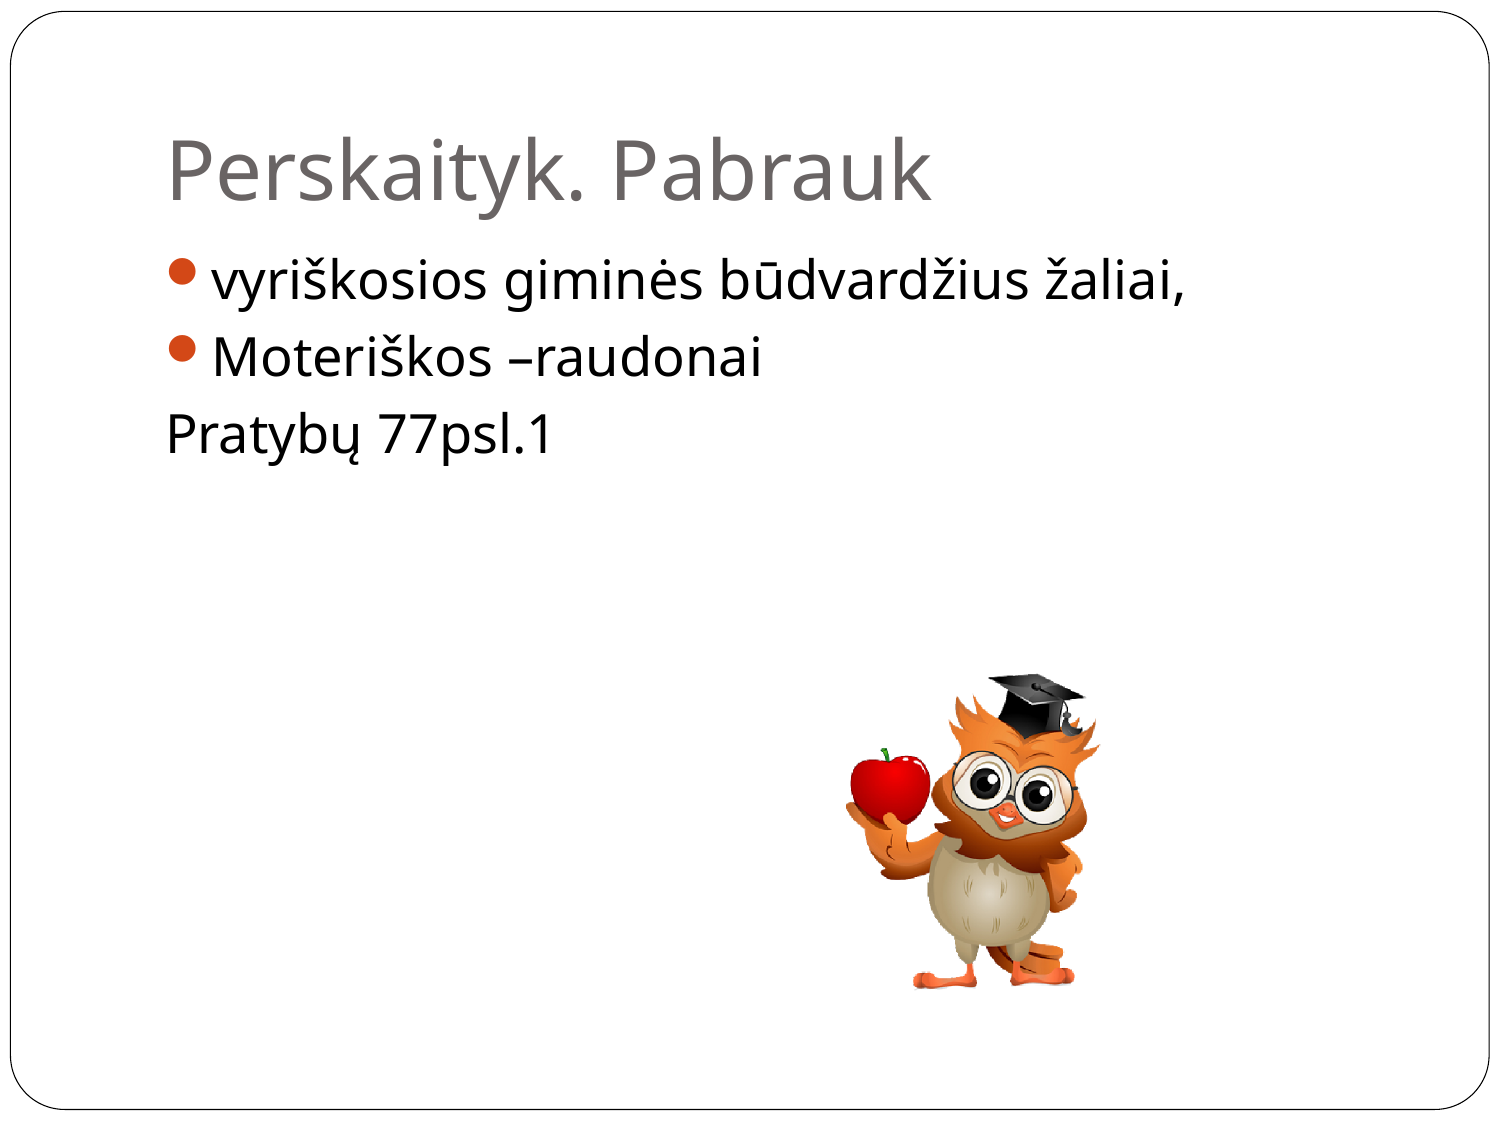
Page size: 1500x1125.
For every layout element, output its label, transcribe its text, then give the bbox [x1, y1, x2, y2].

picture [815, 671, 1139, 995]
list vyriškosios giminės būdvardžius žaliai, Moteriškos –raudonai Pratybų 77psl.1 [150, 237, 1426, 988]
title Perskaityk. Pabrauk [150, 45, 1426, 233]
